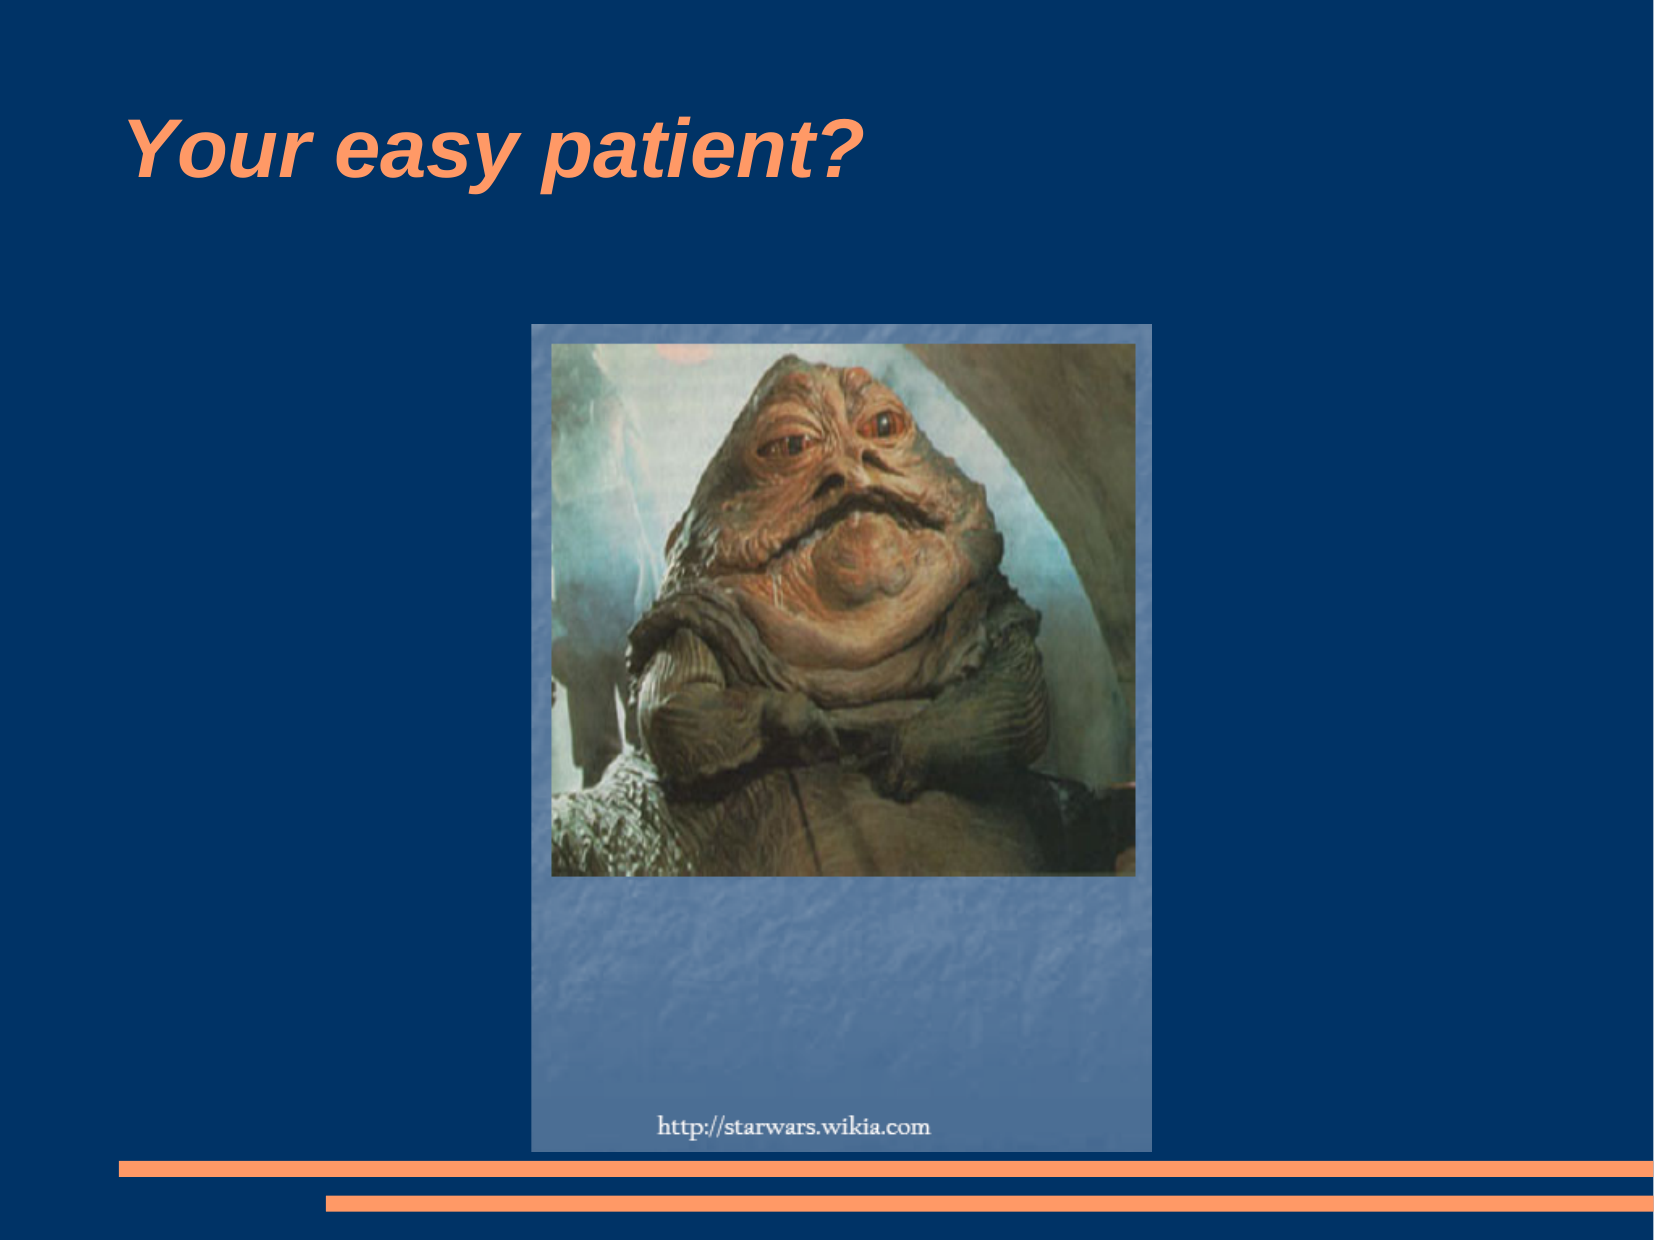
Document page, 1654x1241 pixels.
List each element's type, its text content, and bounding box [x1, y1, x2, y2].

title Your easy patient? [121, 53, 1533, 245]
picture [531, 324, 1152, 1152]
